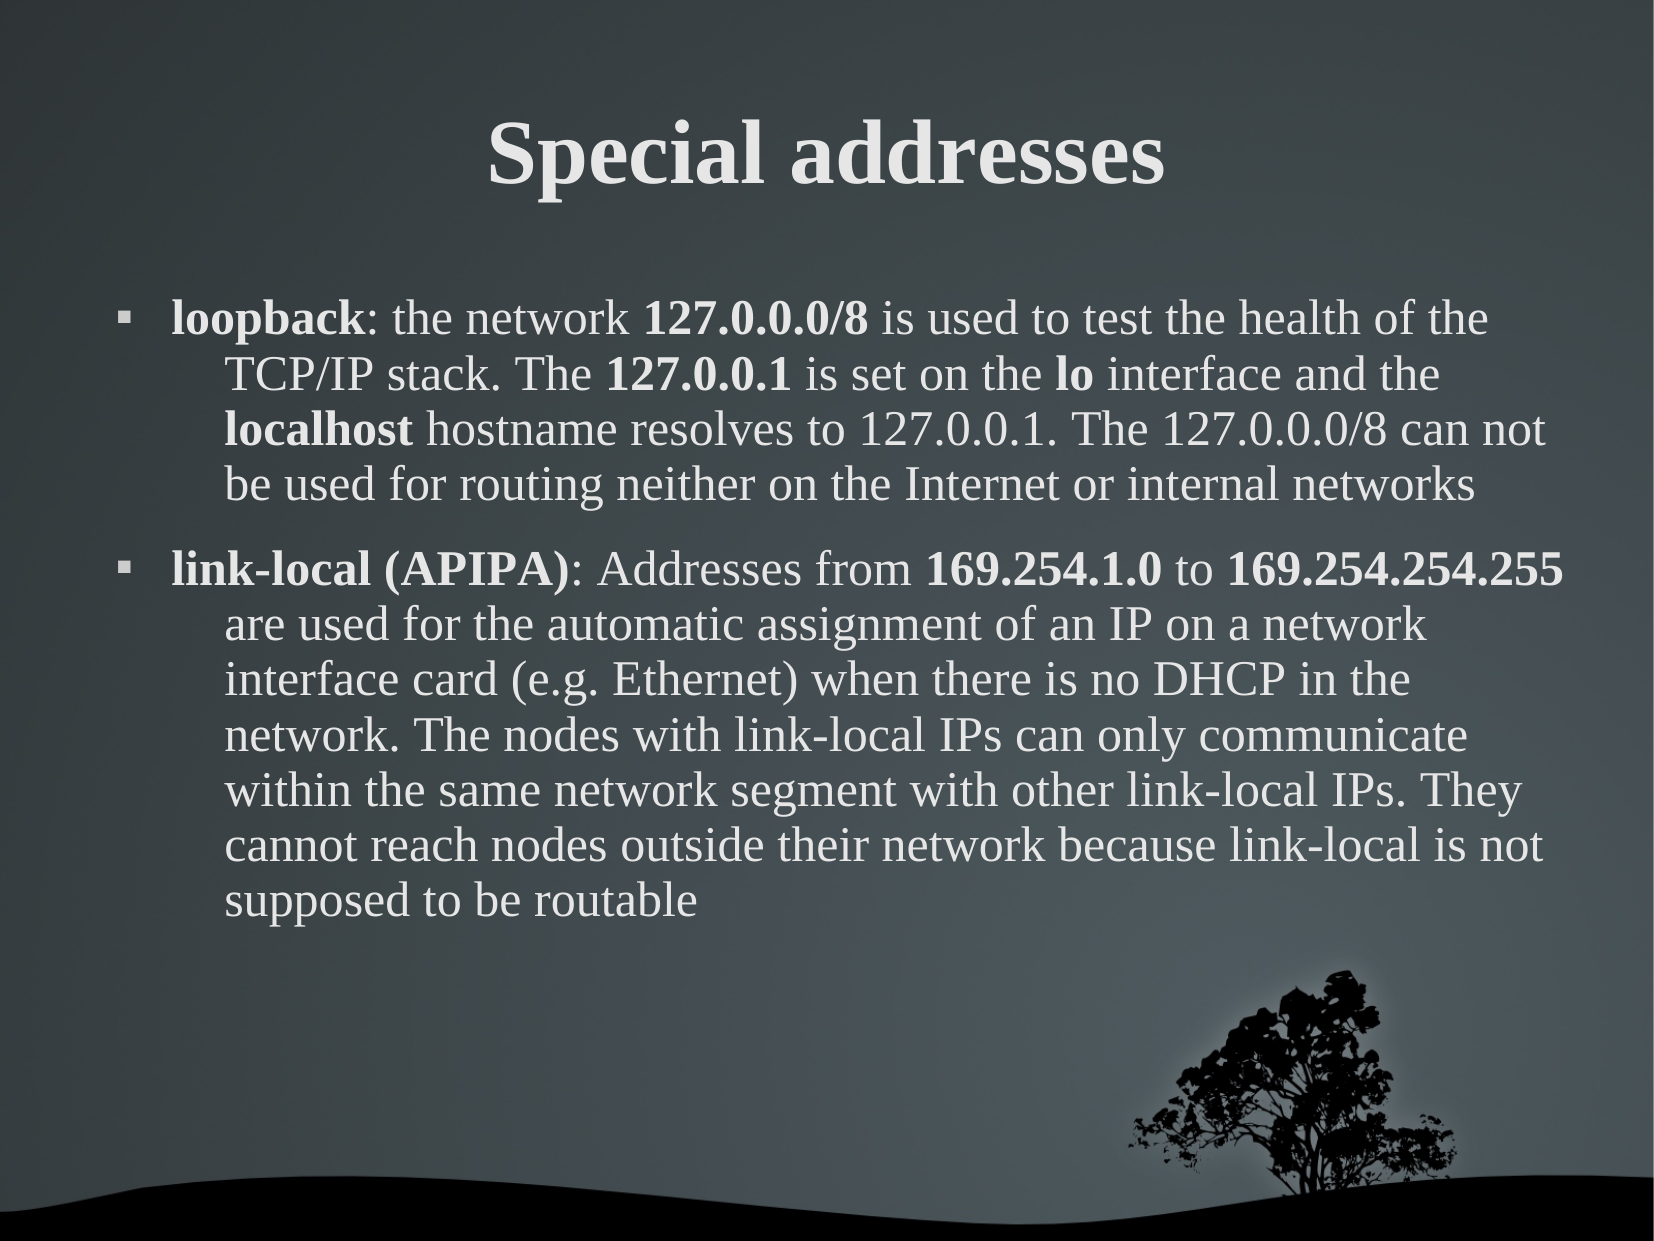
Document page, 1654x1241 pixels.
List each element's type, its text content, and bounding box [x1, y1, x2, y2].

title Special addresses [82, 49, 1571, 257]
list loopback: the network 127.0.0.0/8 is used to test the health of the TCP/IP stack. The 127.0.0.1 is set on the lo interface and the localhost hostname resolves to 127.0.0.1. The 127.0.0.0/8 can not be used for routing neither on the Internet or internal networks link-local (APIPA): Addresses from 169.254.1.0 to 169.254.254.255 are used for the automatic assignment of an IP on a network interface card (e.g. Ethernet) when there is no DHCP in the network. The nodes with link-local IPs can only communicate within the same network segment with other link-local IPs. They cannot reach nodes outside their network because link-local is not supposed to be routable [82, 290, 1571, 1126]
picture [0, 0, 1654, 1241]
